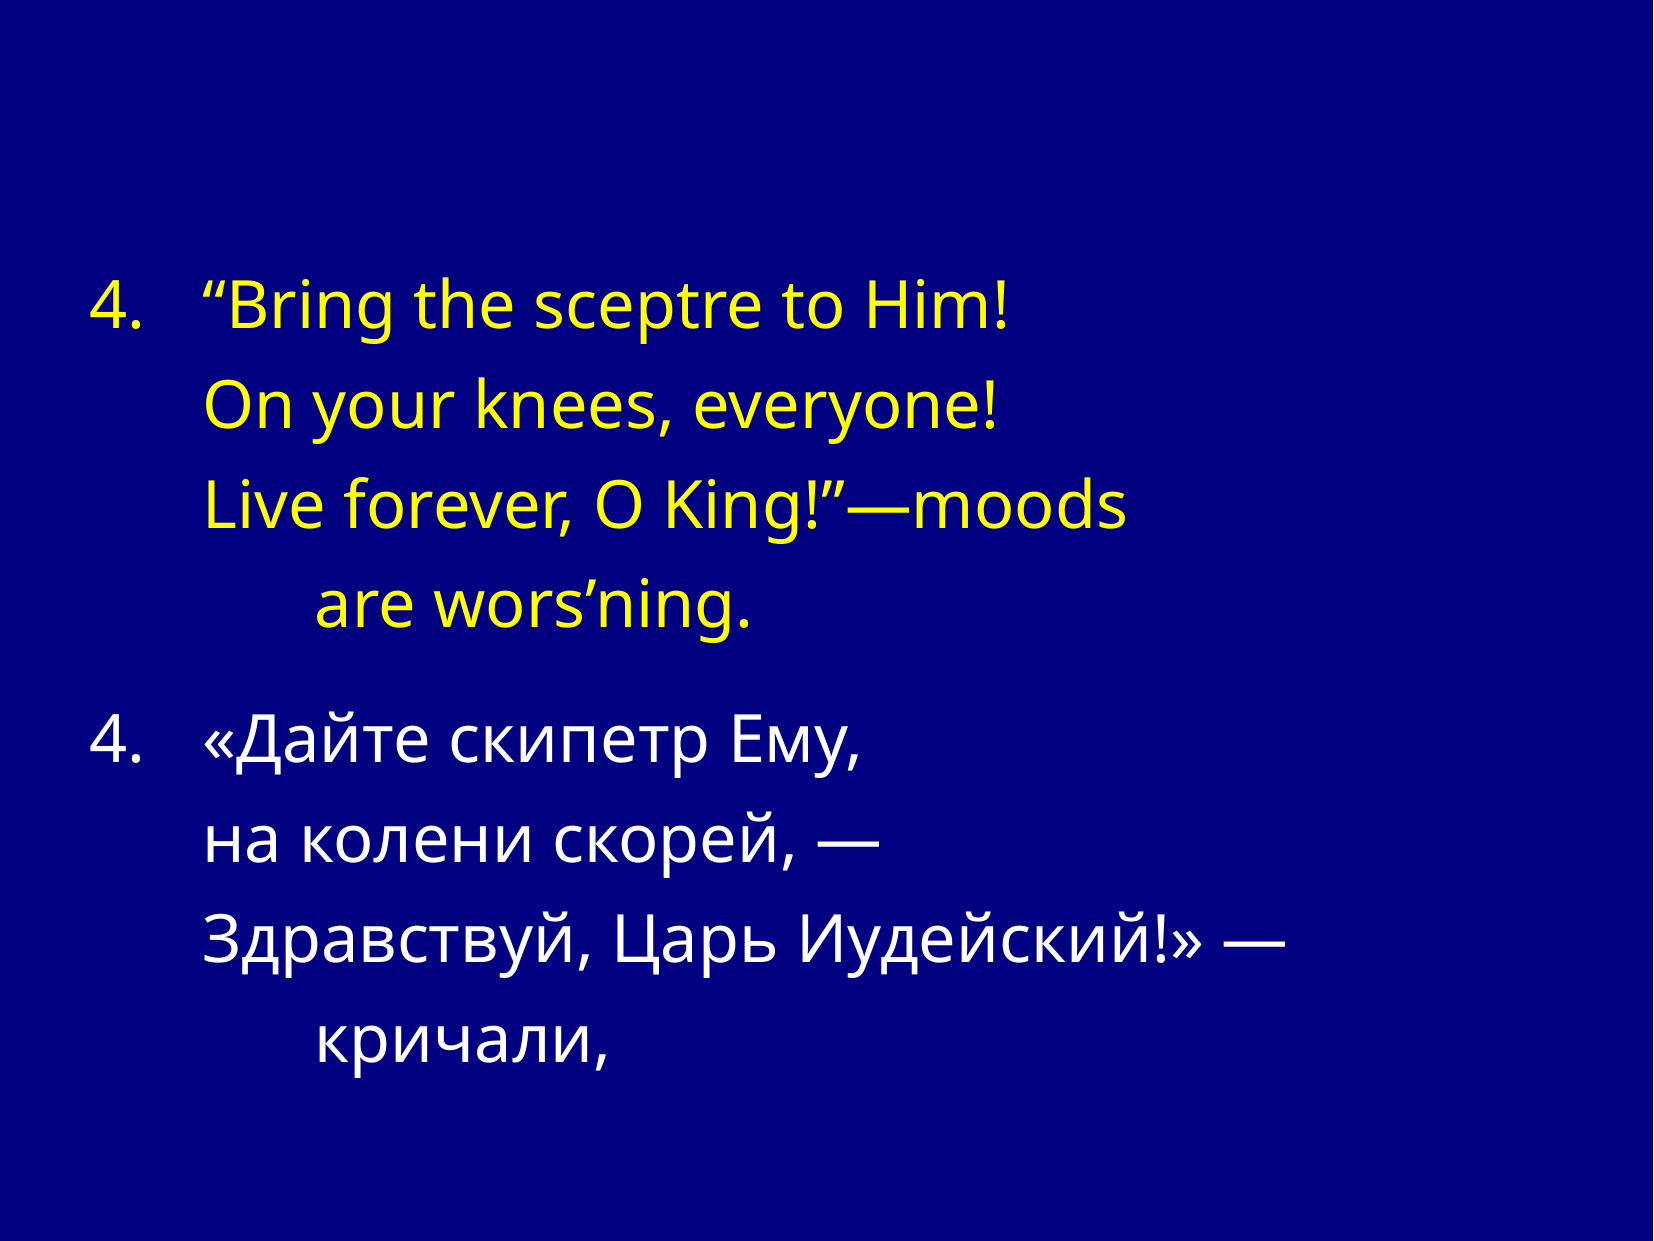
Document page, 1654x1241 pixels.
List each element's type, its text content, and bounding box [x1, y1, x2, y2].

text_box 4. «Дайте скипетр Ему, на колени скорей, — Здравствуй, Царь Иудейский!» — кричали, [75, 675, 1576, 1163]
text_box 4. “Bring the sceptre to Him! On your knees, everyone! Live forever, O King!”—moods are wors’ning. [75, 150, 1653, 638]
